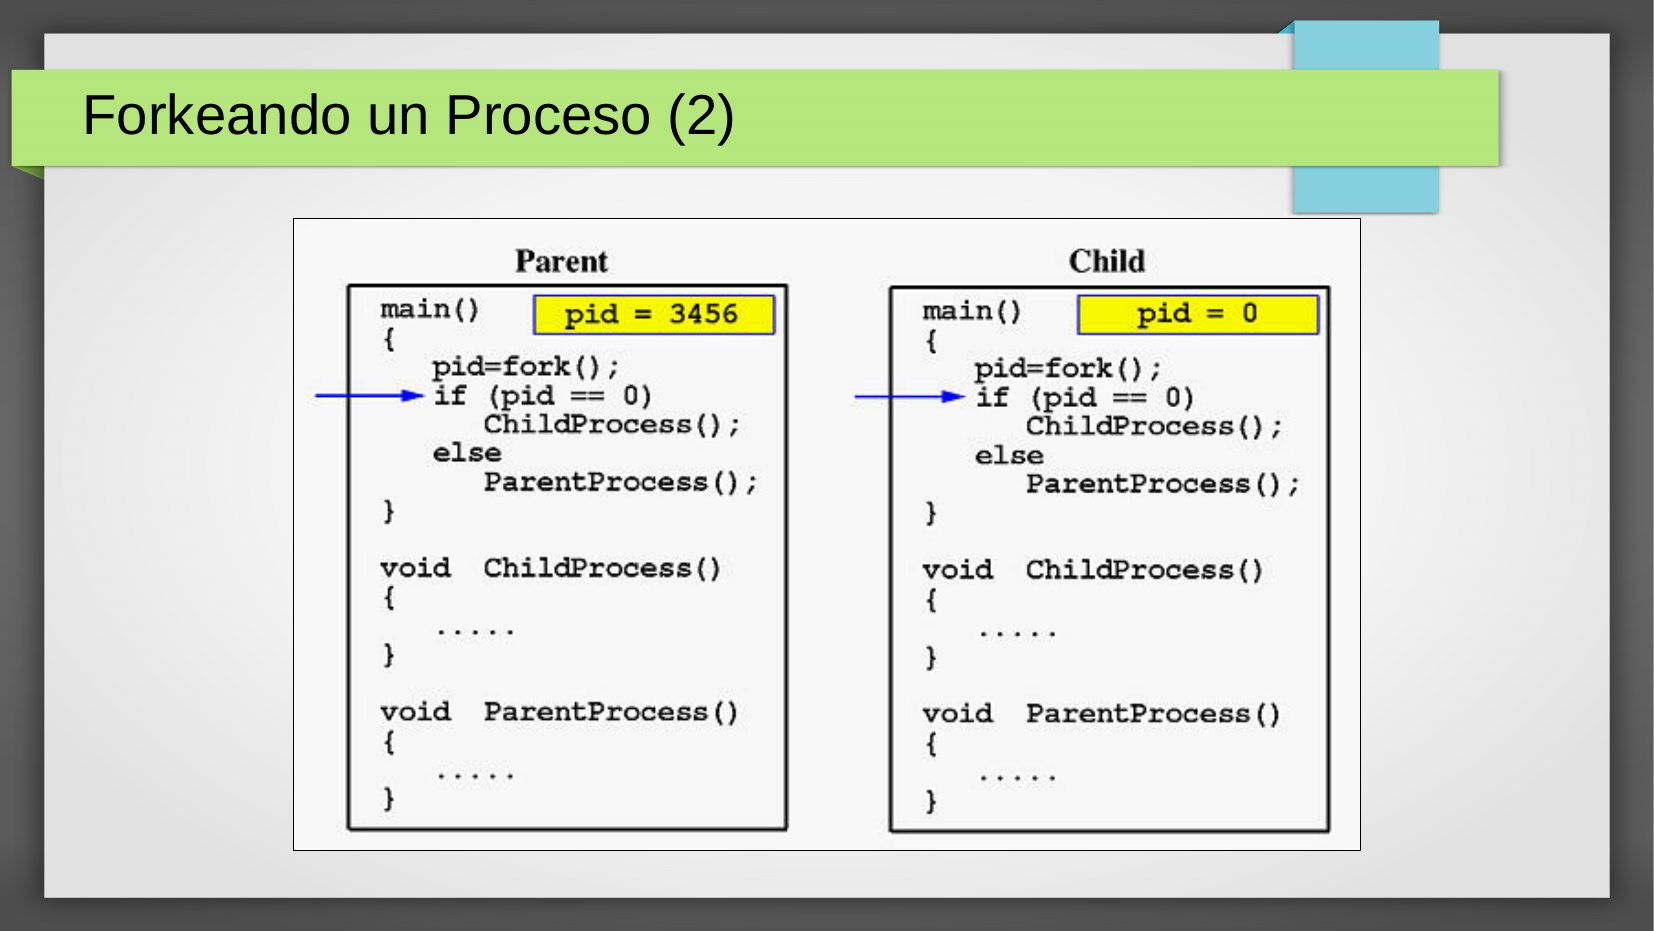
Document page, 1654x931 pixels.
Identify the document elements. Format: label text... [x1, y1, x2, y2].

title Forkeando un Proceso (2) [82, 70, 1264, 160]
picture [0, 0, 1654, 931]
